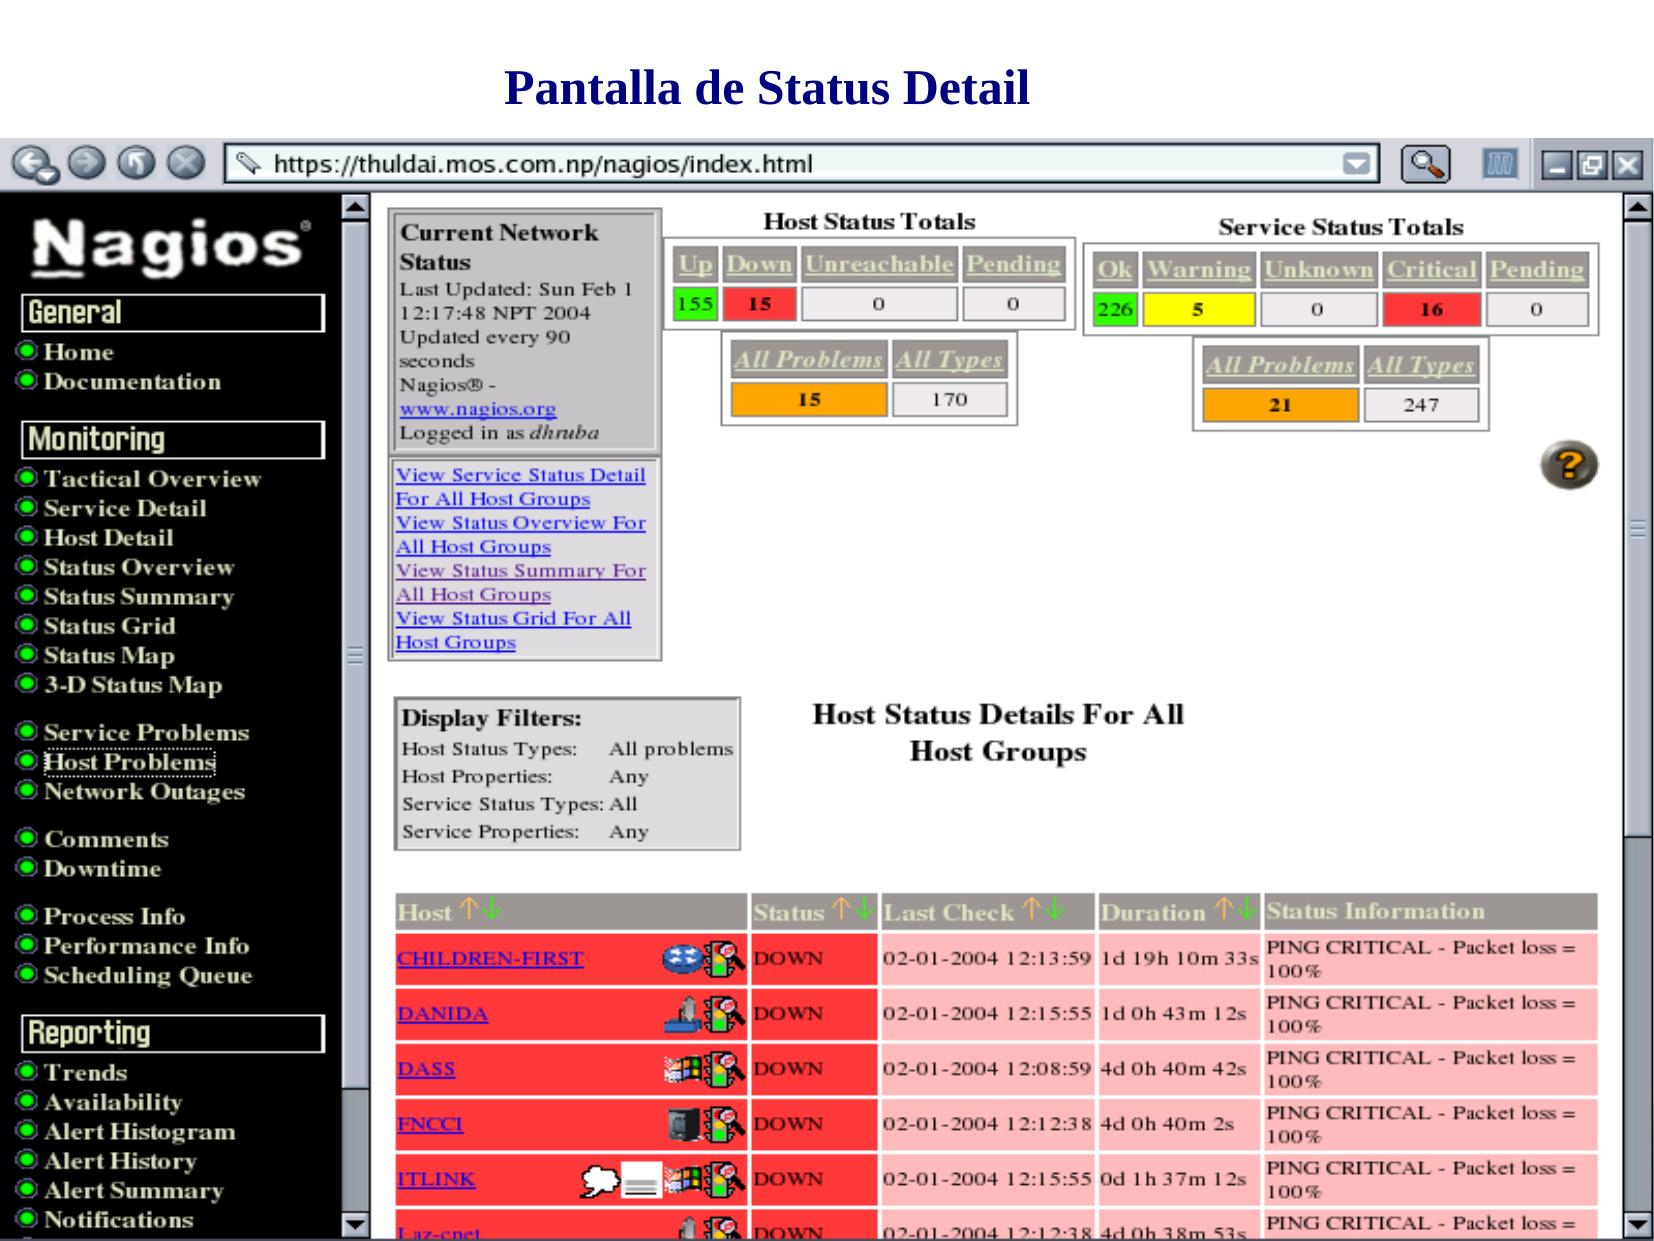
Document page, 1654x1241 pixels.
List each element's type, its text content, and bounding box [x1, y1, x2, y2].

picture [0, 138, 1654, 1241]
text_box Pantalla de Status Detail [112, 36, 1388, 138]
